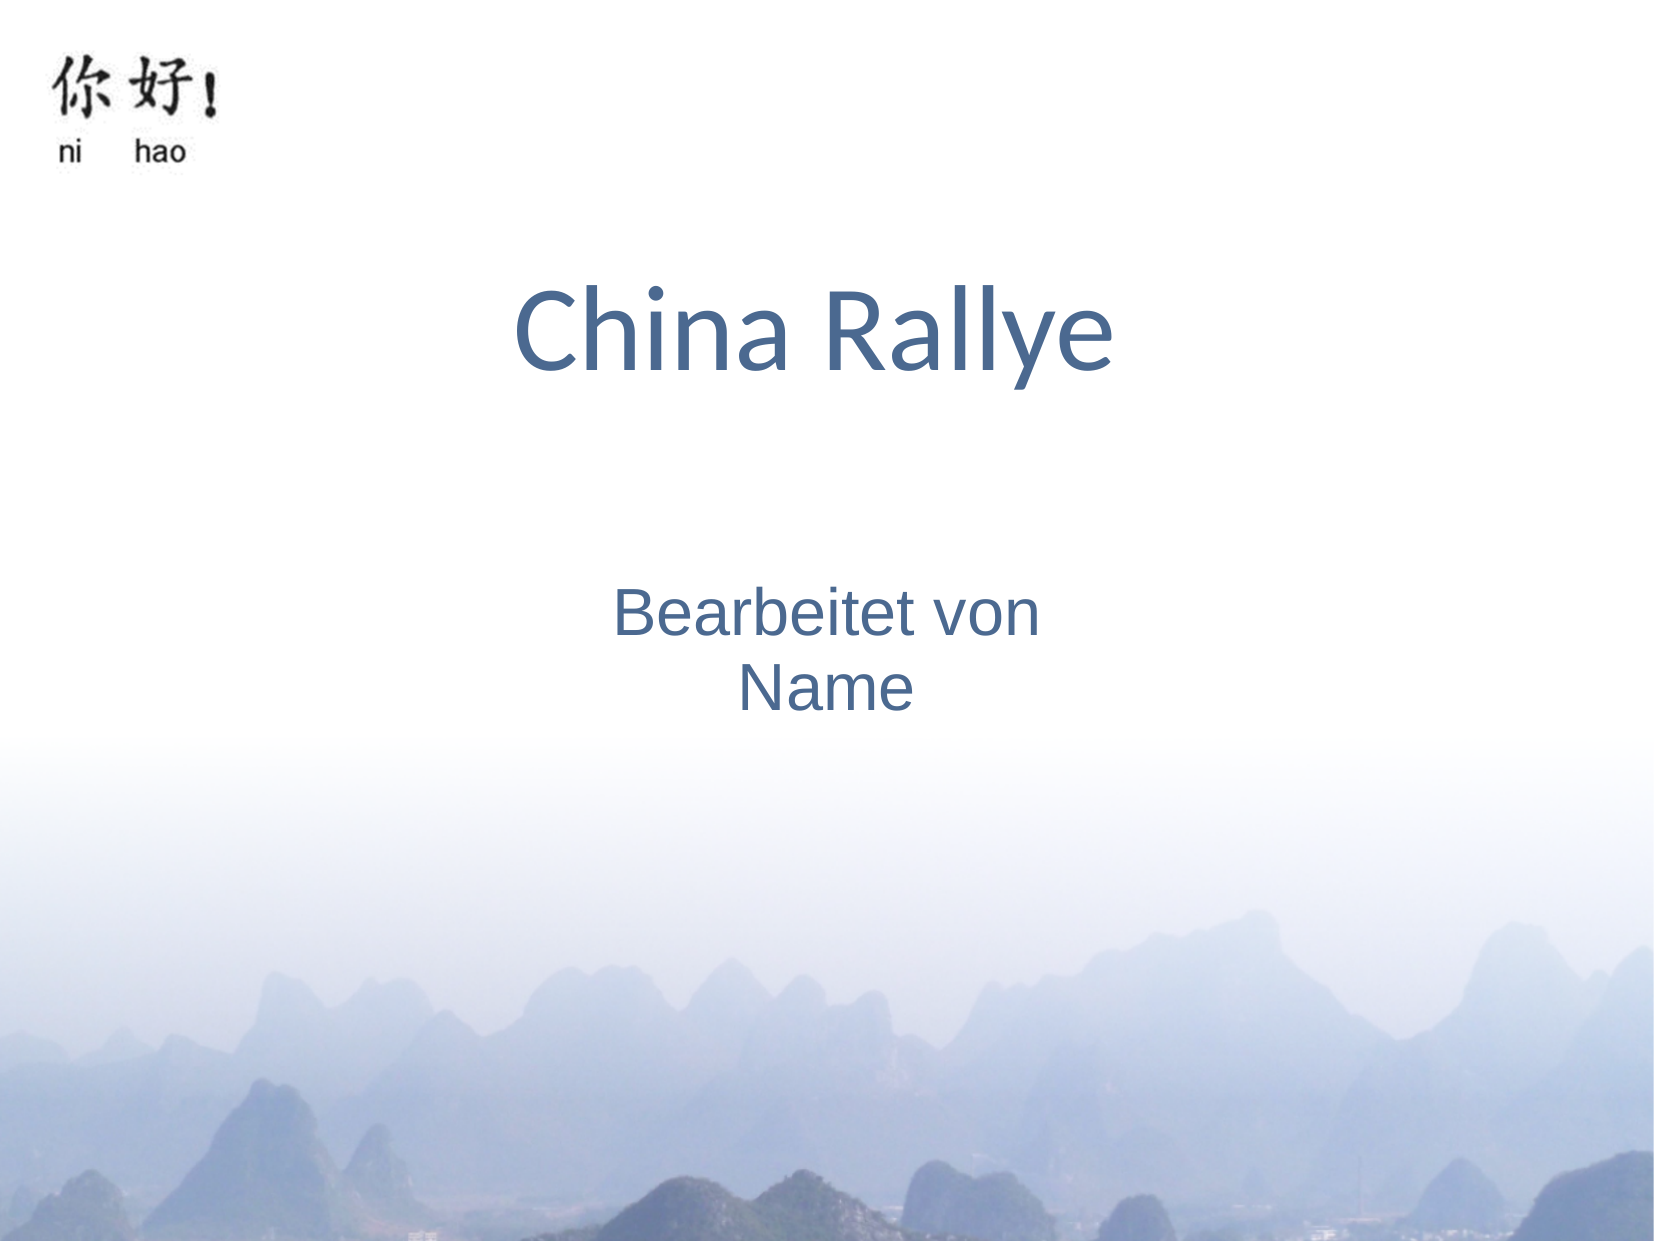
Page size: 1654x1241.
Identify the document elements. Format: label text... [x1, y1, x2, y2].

title China Rallye [70, 236, 1560, 444]
picture [0, 3, 1654, 1241]
subtitle Bearbeitet von Name [82, 290, 1571, 1010]
